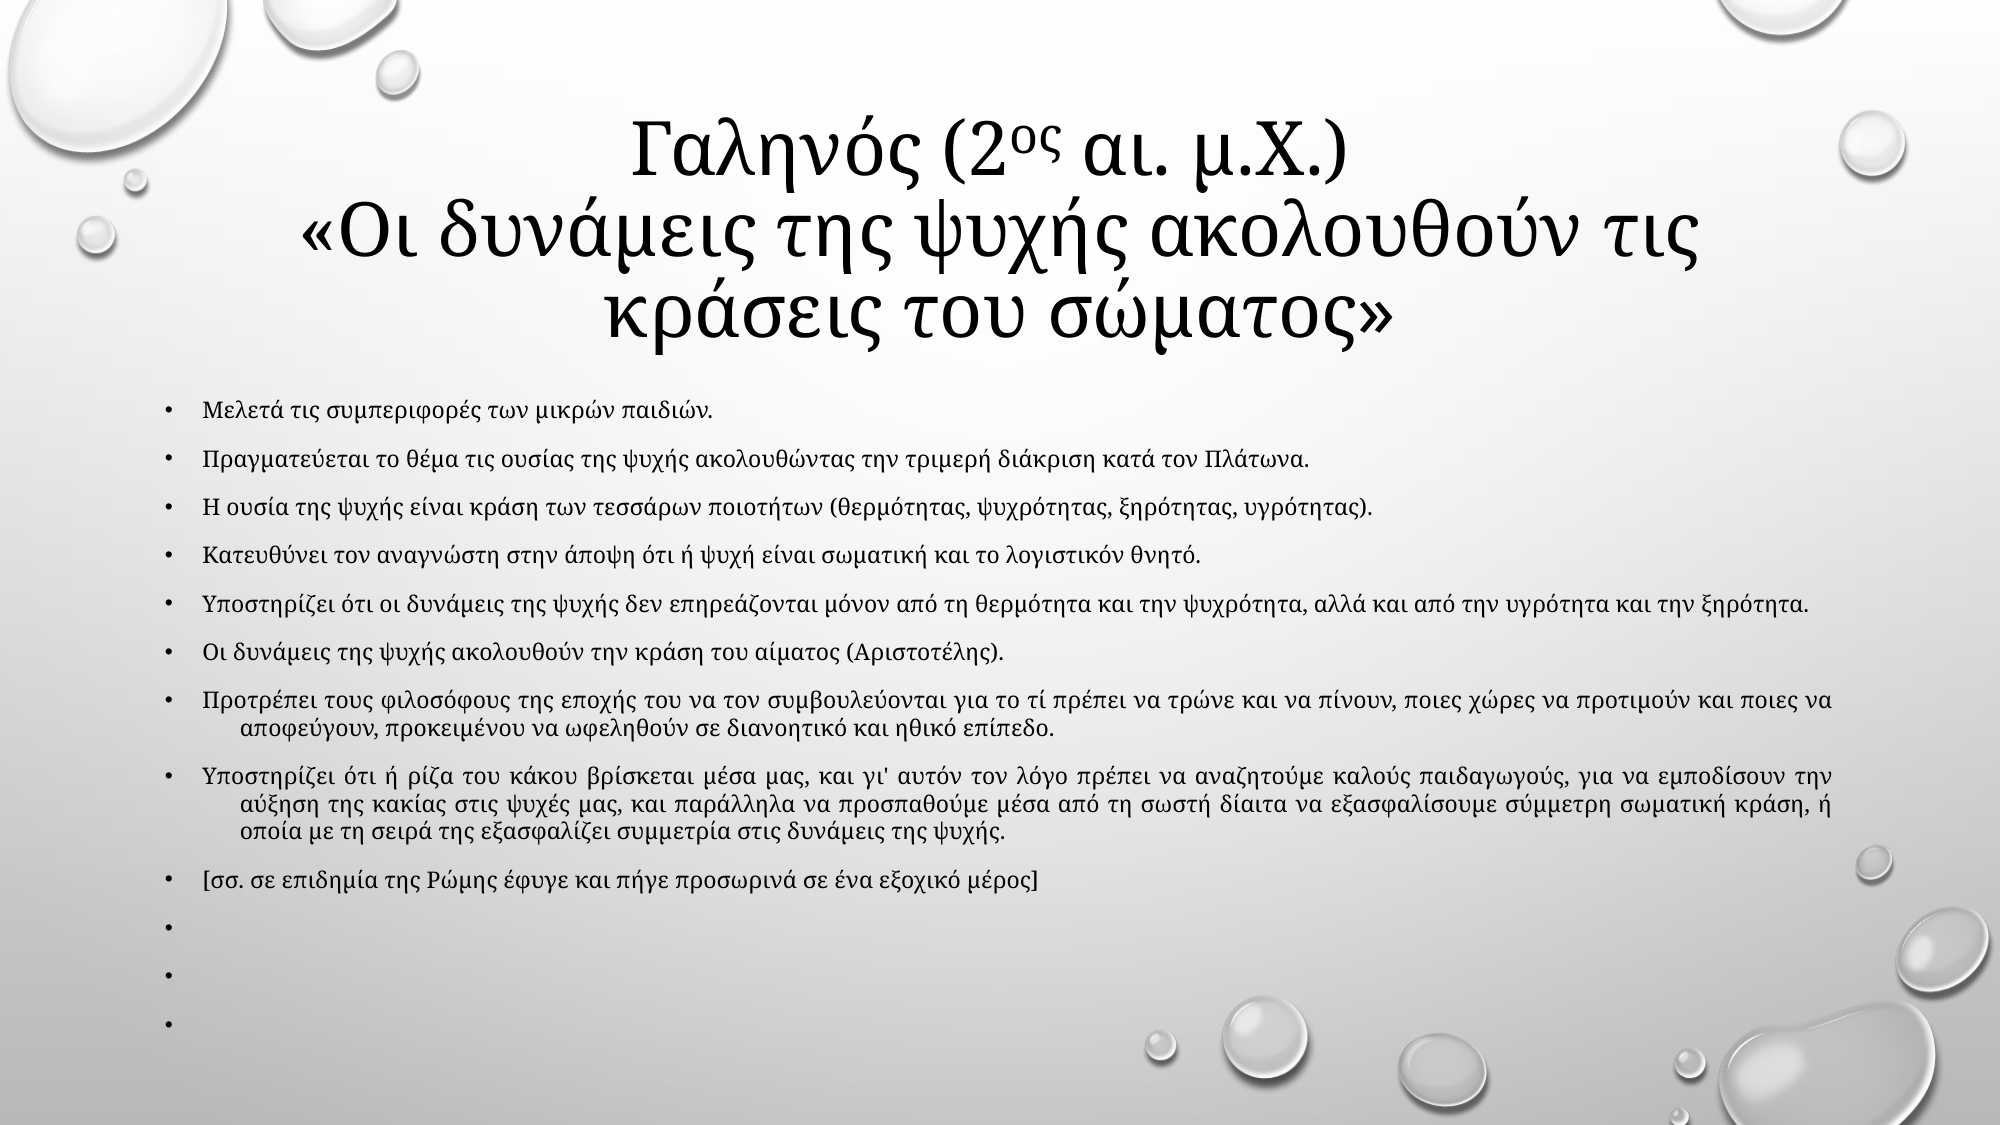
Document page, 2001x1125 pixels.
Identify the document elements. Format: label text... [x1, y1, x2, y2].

title Γαληνός (2ος αι. μ.Χ.) «Οι δυνάμεις της ψυχής ακολουθούν τις κράσεις του σώματος» [149, 101, 1851, 364]
list Μελετά τις συμπεριφορές των μικρών παιδιών. Πραγματεύεται το θέμα τις ουσίας της ψυχής ακολουθώντας την τριμερή διάκριση κατά τον Πλάτωνα. Η ουσία της ψυχής είναι κράση των τεσσάρων ποιοτήτων (θερμότητας, ψυχρότητας, ξηρότητας, υγρότητας). Κατευθύνει τον αναγνώστη στην άποψη ότι ή ψυχή είναι σωματική και το λογιστικόν θνητό. Υποστηρίζει ότι οι δυνάμεις της ψυχής δεν επηρεάζονται μόνον από τη θερμότητα και την ψυχρότητα, αλλά και από την υγρότητα και την ξηρότητα. Οι δυνάμεις της ψυχής ακολουθούν την κράση του αίματος (Αριστοτέλης). Προτρέπει τους φιλοσόφους της εποχής του να τον συμβουλεύονται για το τί πρέπει να τρώνε και να πίνουν, ποιες χώρες να προτιμούν και ποιες να αποφεύγουν, προκειμένου να ωφεληθούν σε διανοητικό και ηθικό επίπεδο. Υποστηρίζει ότι ή ρίζα του κάκου βρίσκεται μέσα μας, και γι' αυτόν τον λόγο πρέπει να αναζητούμε καλούς παιδαγωγούς, για να εμποδίσουν την αύξηση της κακίας στις ψυχές μας, και παράλληλα να προσπαθούμε μέσα από τη σωστή δίαιτα να εξασφαλίσουμε σύμμετρη σωματική κράση, ή οποία με τη σειρά της εξασφαλίζει συμμετρία στις δυνάμεις της ψυχής. [σσ. σε επιδημία της Ρώμης έφυγε και πήγε προσωρινά σε ένα εξοχικό μέρος] [149, 388, 1850, 950]
